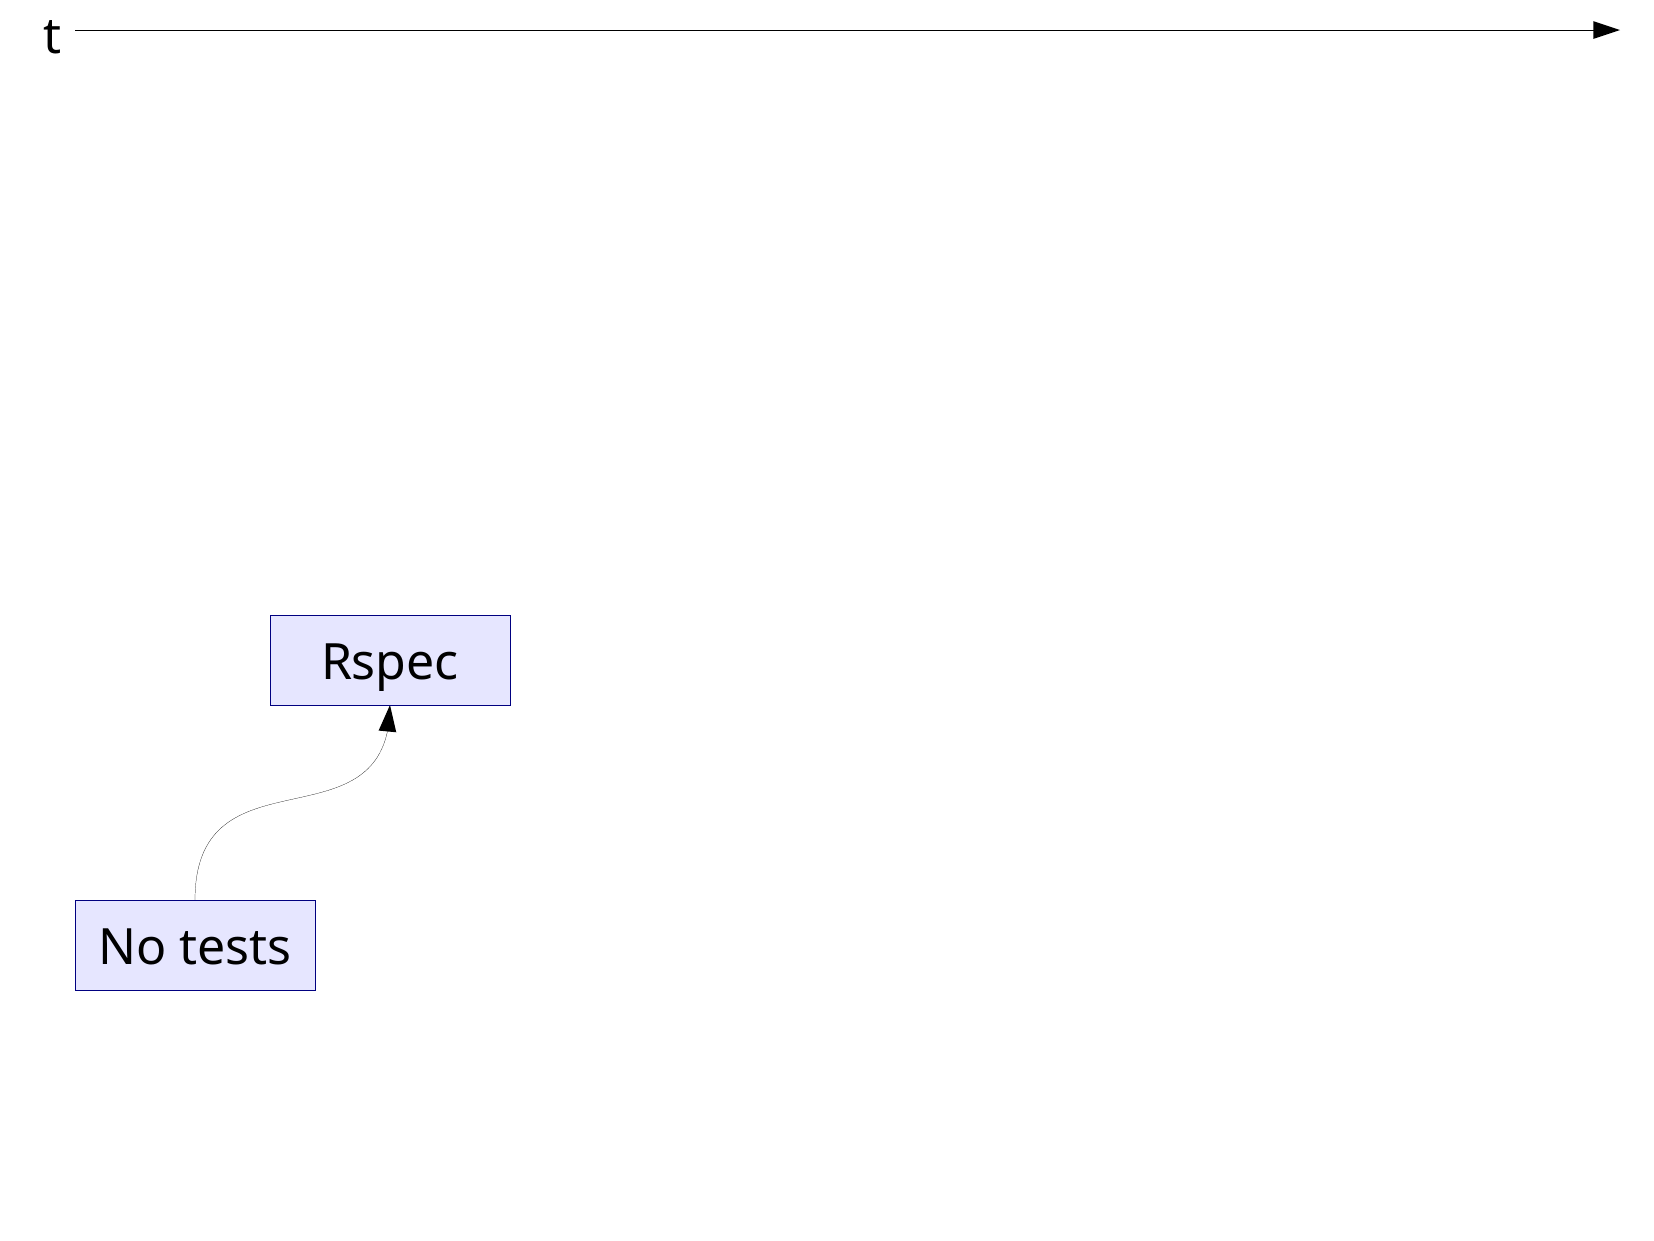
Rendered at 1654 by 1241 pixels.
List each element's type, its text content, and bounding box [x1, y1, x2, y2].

text_box Rspec [270, 615, 511, 706]
text_box t [28, 0, 76, 67]
text_box No tests [75, 900, 316, 991]
